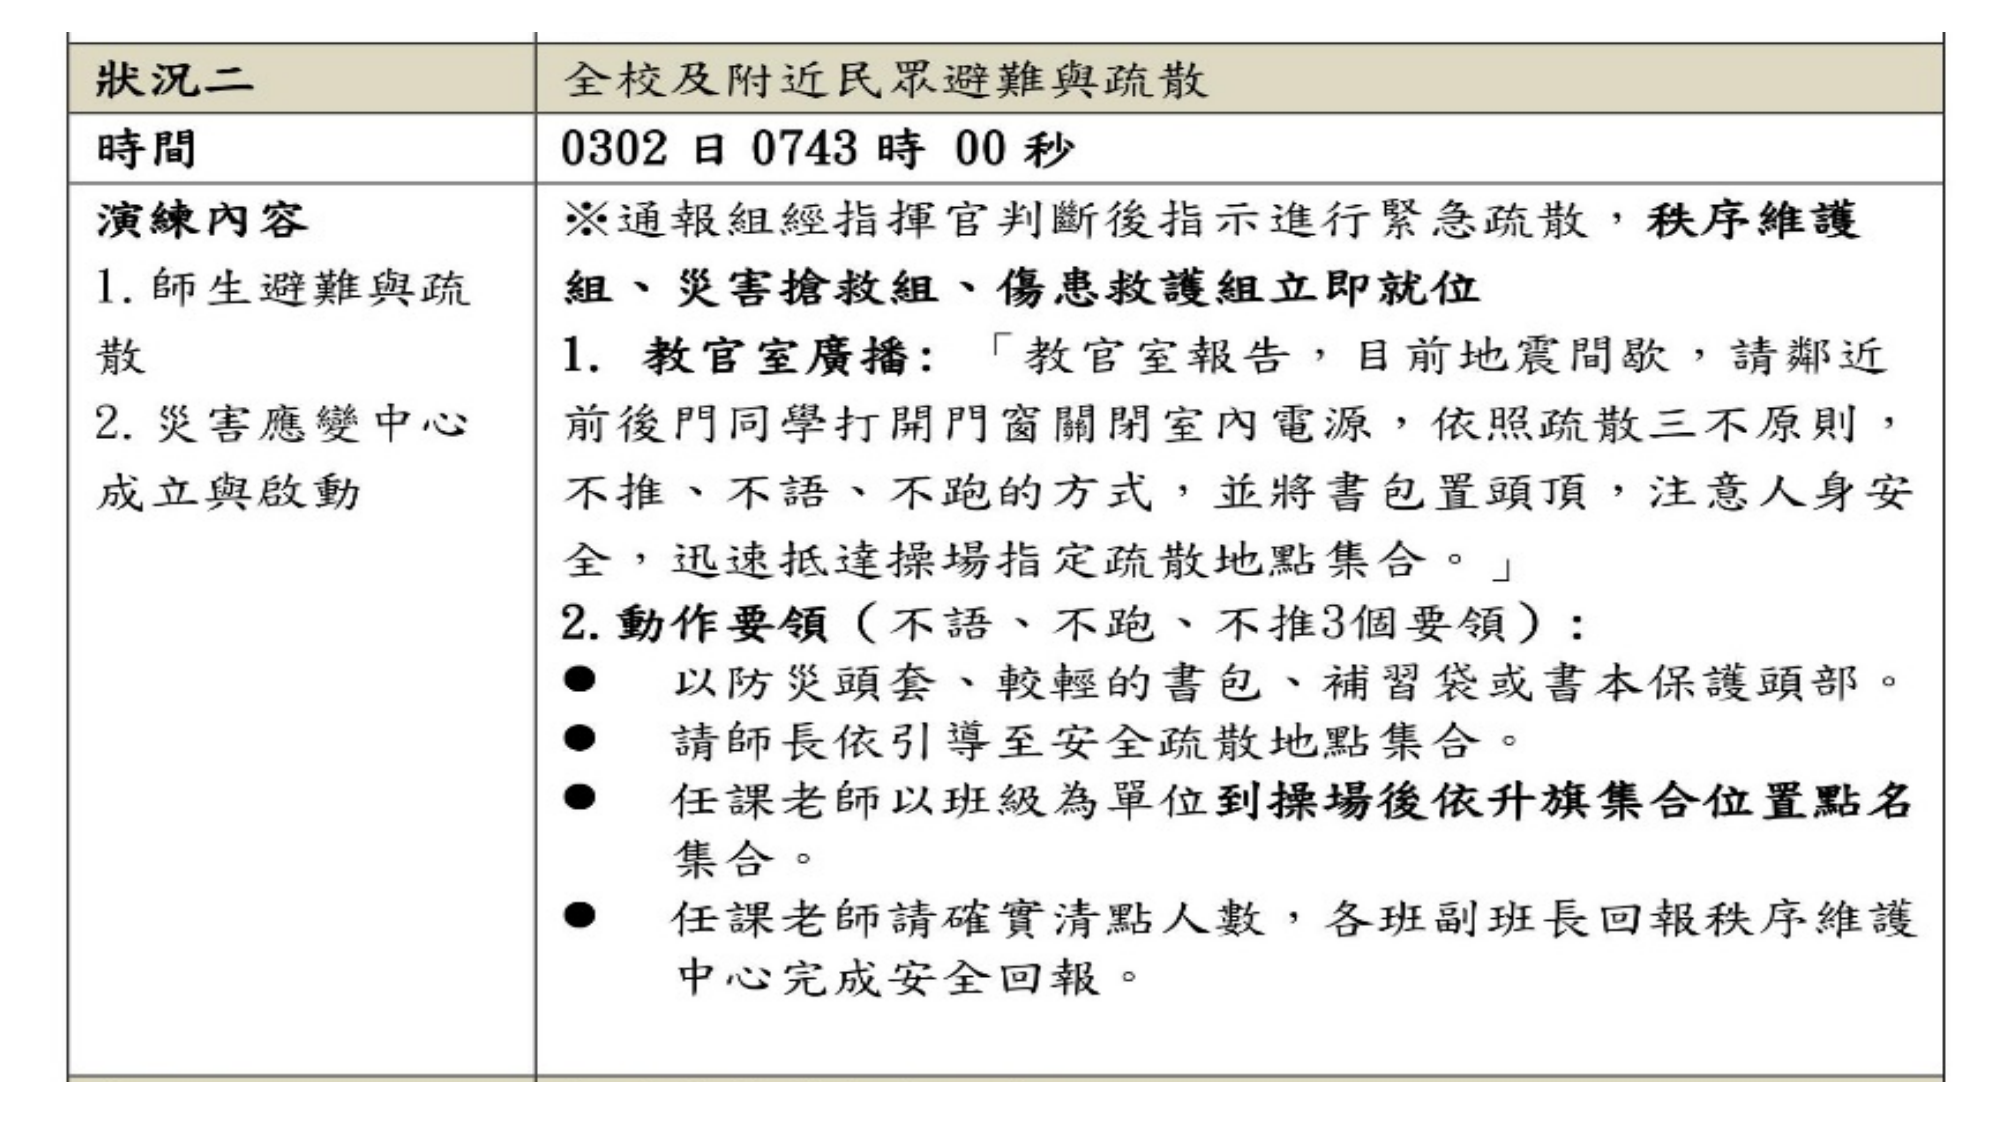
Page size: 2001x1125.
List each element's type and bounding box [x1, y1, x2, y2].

picture [50, 32, 1963, 1082]
